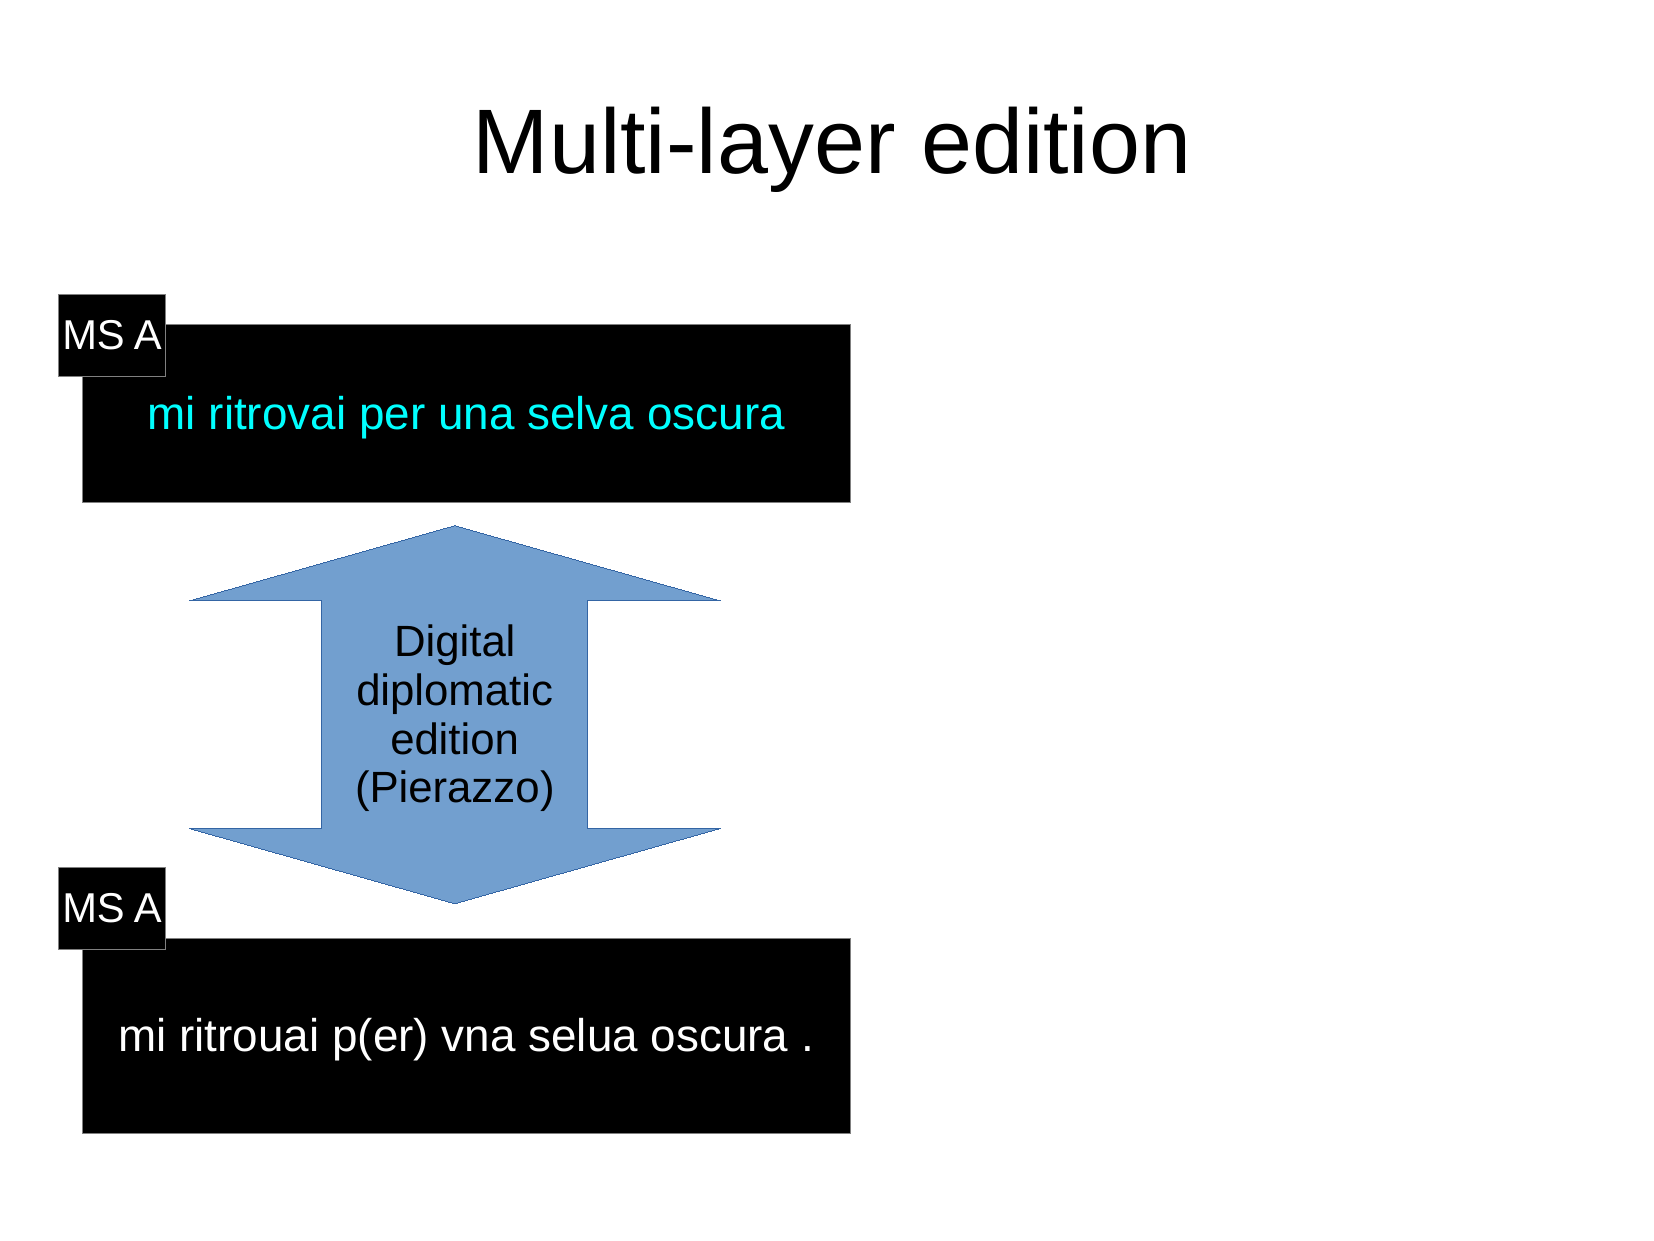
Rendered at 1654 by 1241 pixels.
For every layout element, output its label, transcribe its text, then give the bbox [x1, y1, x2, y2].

title Multi-layer edition [129, 23, 1536, 260]
text_box mi ritrouai p(er) vna selua oscura . [82, 938, 851, 1134]
text_box MS A [58, 867, 166, 950]
text_box Digital diplomatic edition (Pierazzo) [189, 525, 721, 904]
text_box mi ritrovai per una selva oscura [82, 324, 851, 503]
text_box MS A [58, 294, 166, 377]
